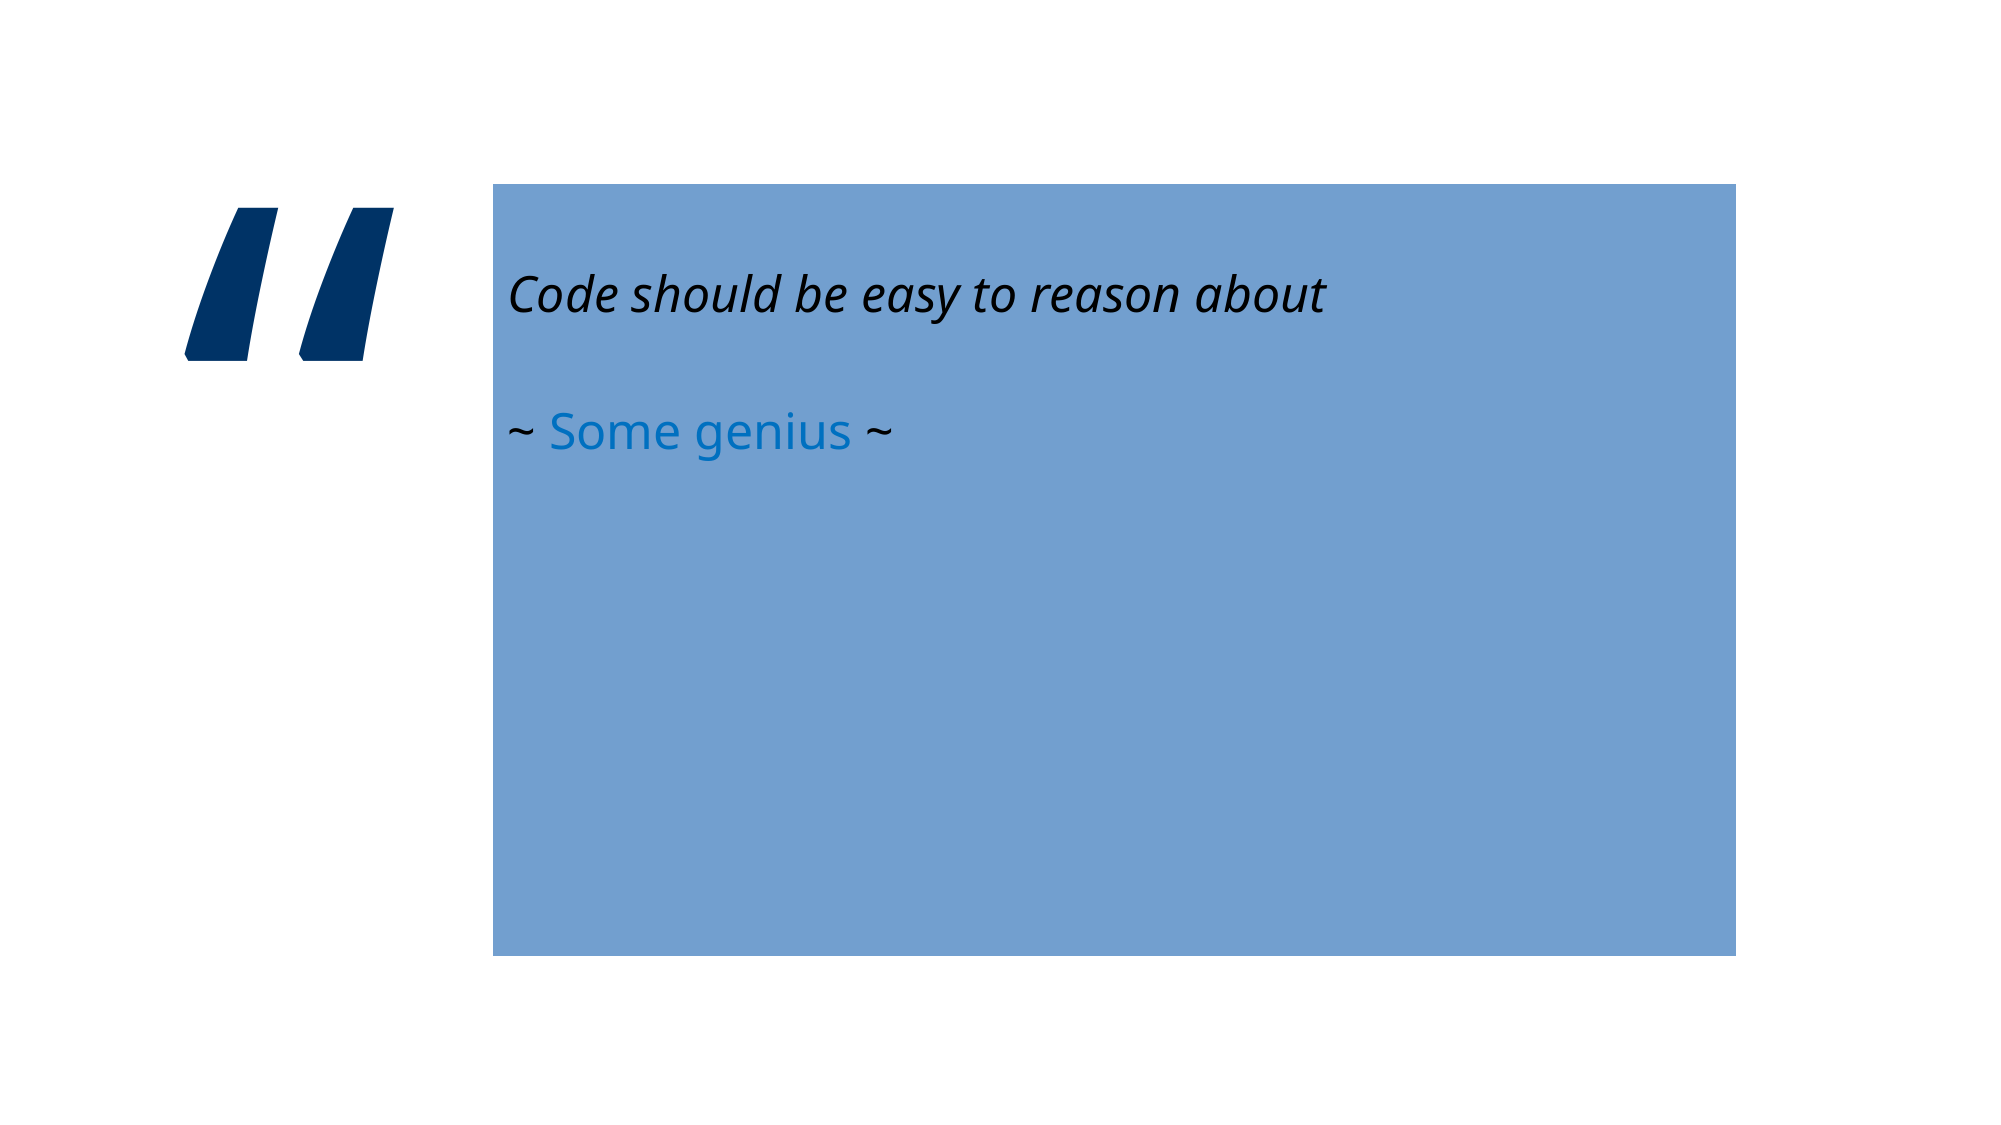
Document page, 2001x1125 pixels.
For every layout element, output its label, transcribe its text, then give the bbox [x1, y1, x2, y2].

text_box “ [162, 21, 453, 795]
table_header Code should be easy to reason about ~ Some genius ~ [493, 184, 1736, 956]
